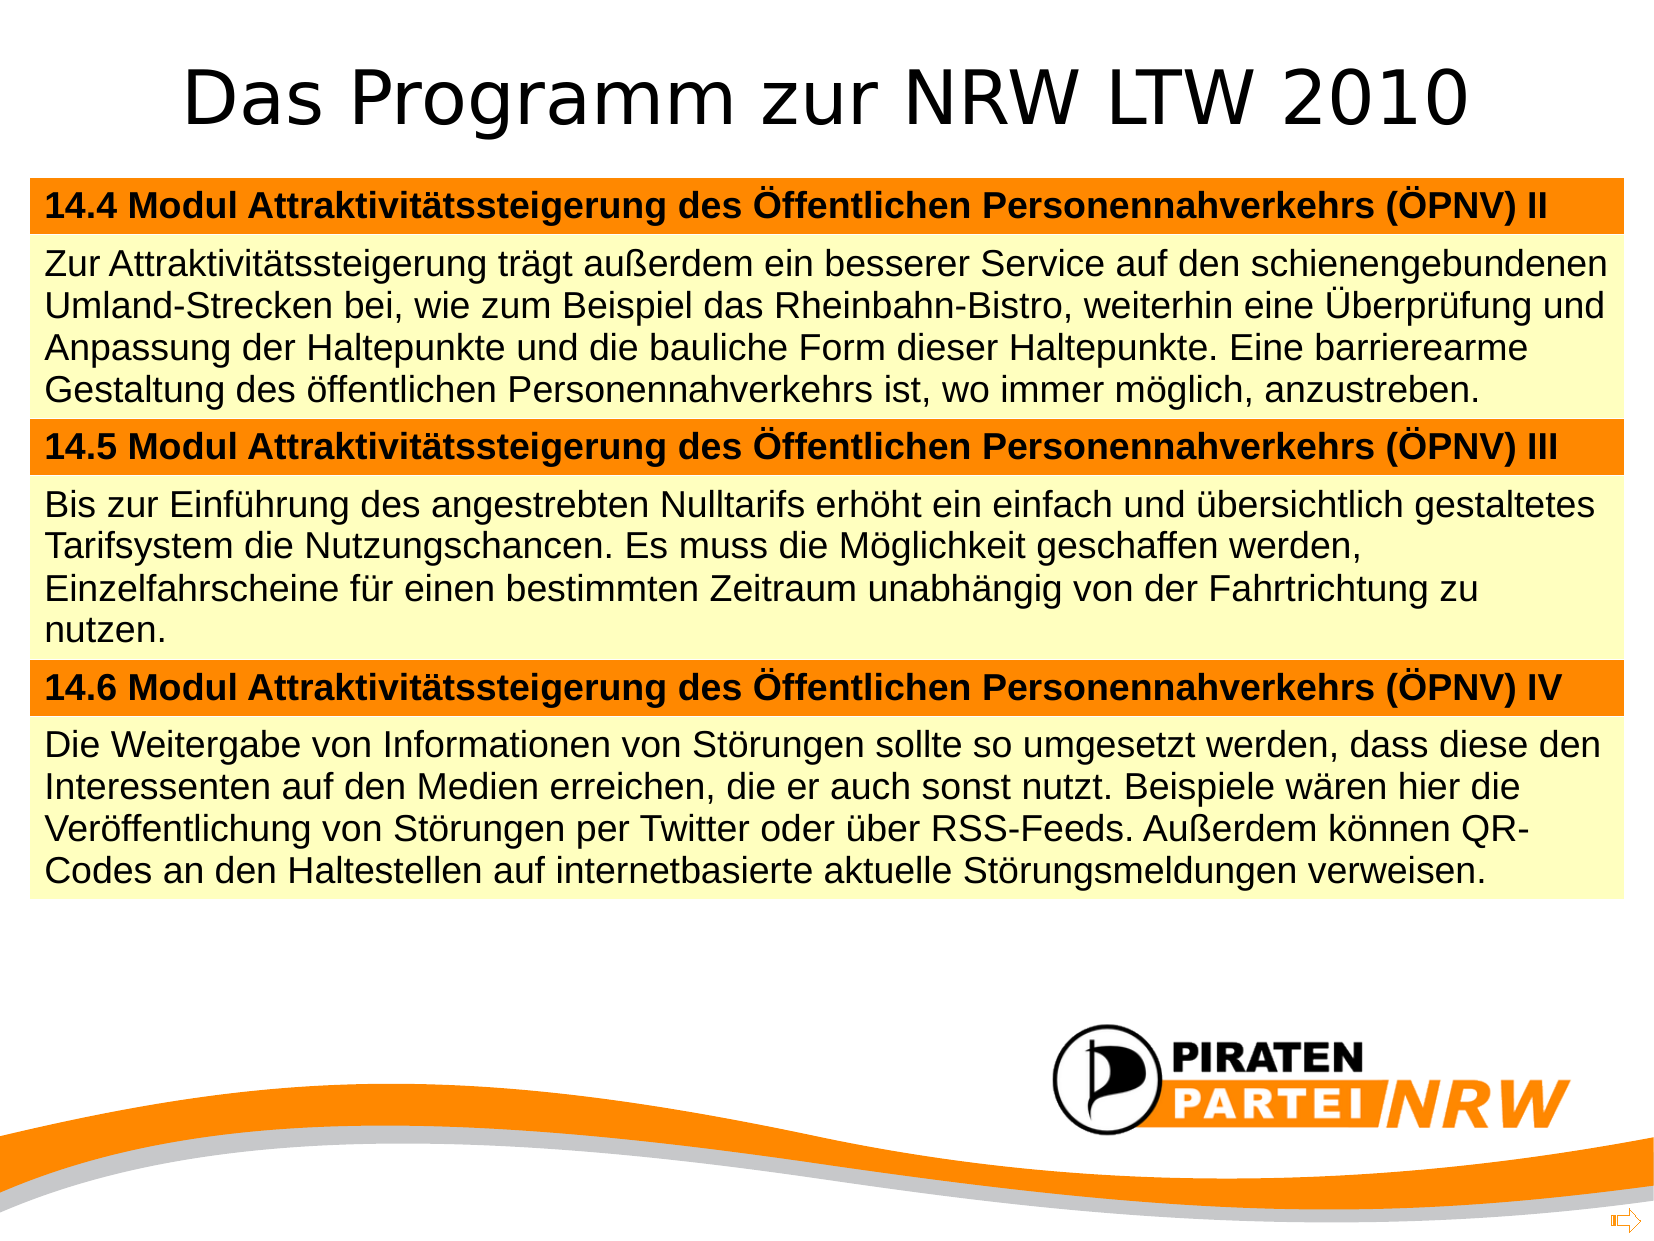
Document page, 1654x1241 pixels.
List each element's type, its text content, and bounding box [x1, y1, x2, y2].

table_cell Zur Attraktivitätssteigerung trägt außerdem ein besserer Service auf den schienengebundenen Umland-Strecken bei, wie zum Beispiel das Rheinbahn-Bistro, weiterhin eine Überprüfung und Anpassung der Haltepunkte und die bauliche Form dieser Haltepunkte. Eine barrierearme Gestaltung des öffentlichen Personennahverkehrs ist, wo immer möglich, anzustreben. [30, 235, 1624, 418]
table_cell Die Weitergabe von Informationen von Störungen sollte so umgesetzt werden, dass diese den Interessenten auf den Medien erreichen, die er auch sonst nutzt. Beispiele wären hier die Veröffentlichung von Störungen per Twitter oder über RSS-Feeds. Außerdem können QR-Codes an den Haltestellen auf internetbasierte aktuelle Störungsmeldungen verweisen. [30, 717, 1624, 899]
table_cell 14.5 Modul Attraktivitätssteigerung des Öffentlichen Personennahverkehrs (ÖPNV) III [30, 419, 1624, 475]
title Das Programm zur NRW LTW 2010 [82, 54, 1571, 143]
table_cell Bis zur Einführung des angestrebten Nulltarifs erhöht ein einfach und übersichtlich gestaltetes Tarifsystem die Nutzungschancen. Es muss die Möglichkeit geschaffen werden, Einzelfahrscheine für einen bestimmten Zeitraum unabhängig von der Fahrtrichtung zu nutzen. [30, 476, 1624, 659]
table_cell 14.6 Modul Attraktivitätssteigerung des Öffentlichen Personennahverkehrs (ÖPNV) IV [30, 660, 1624, 716]
table_header 14.4 Modul Attraktivitätssteigerung des Öffentlichen Personennahverkehrs (ÖPNV) II [30, 178, 1624, 234]
picture [1045, 1021, 1579, 1140]
